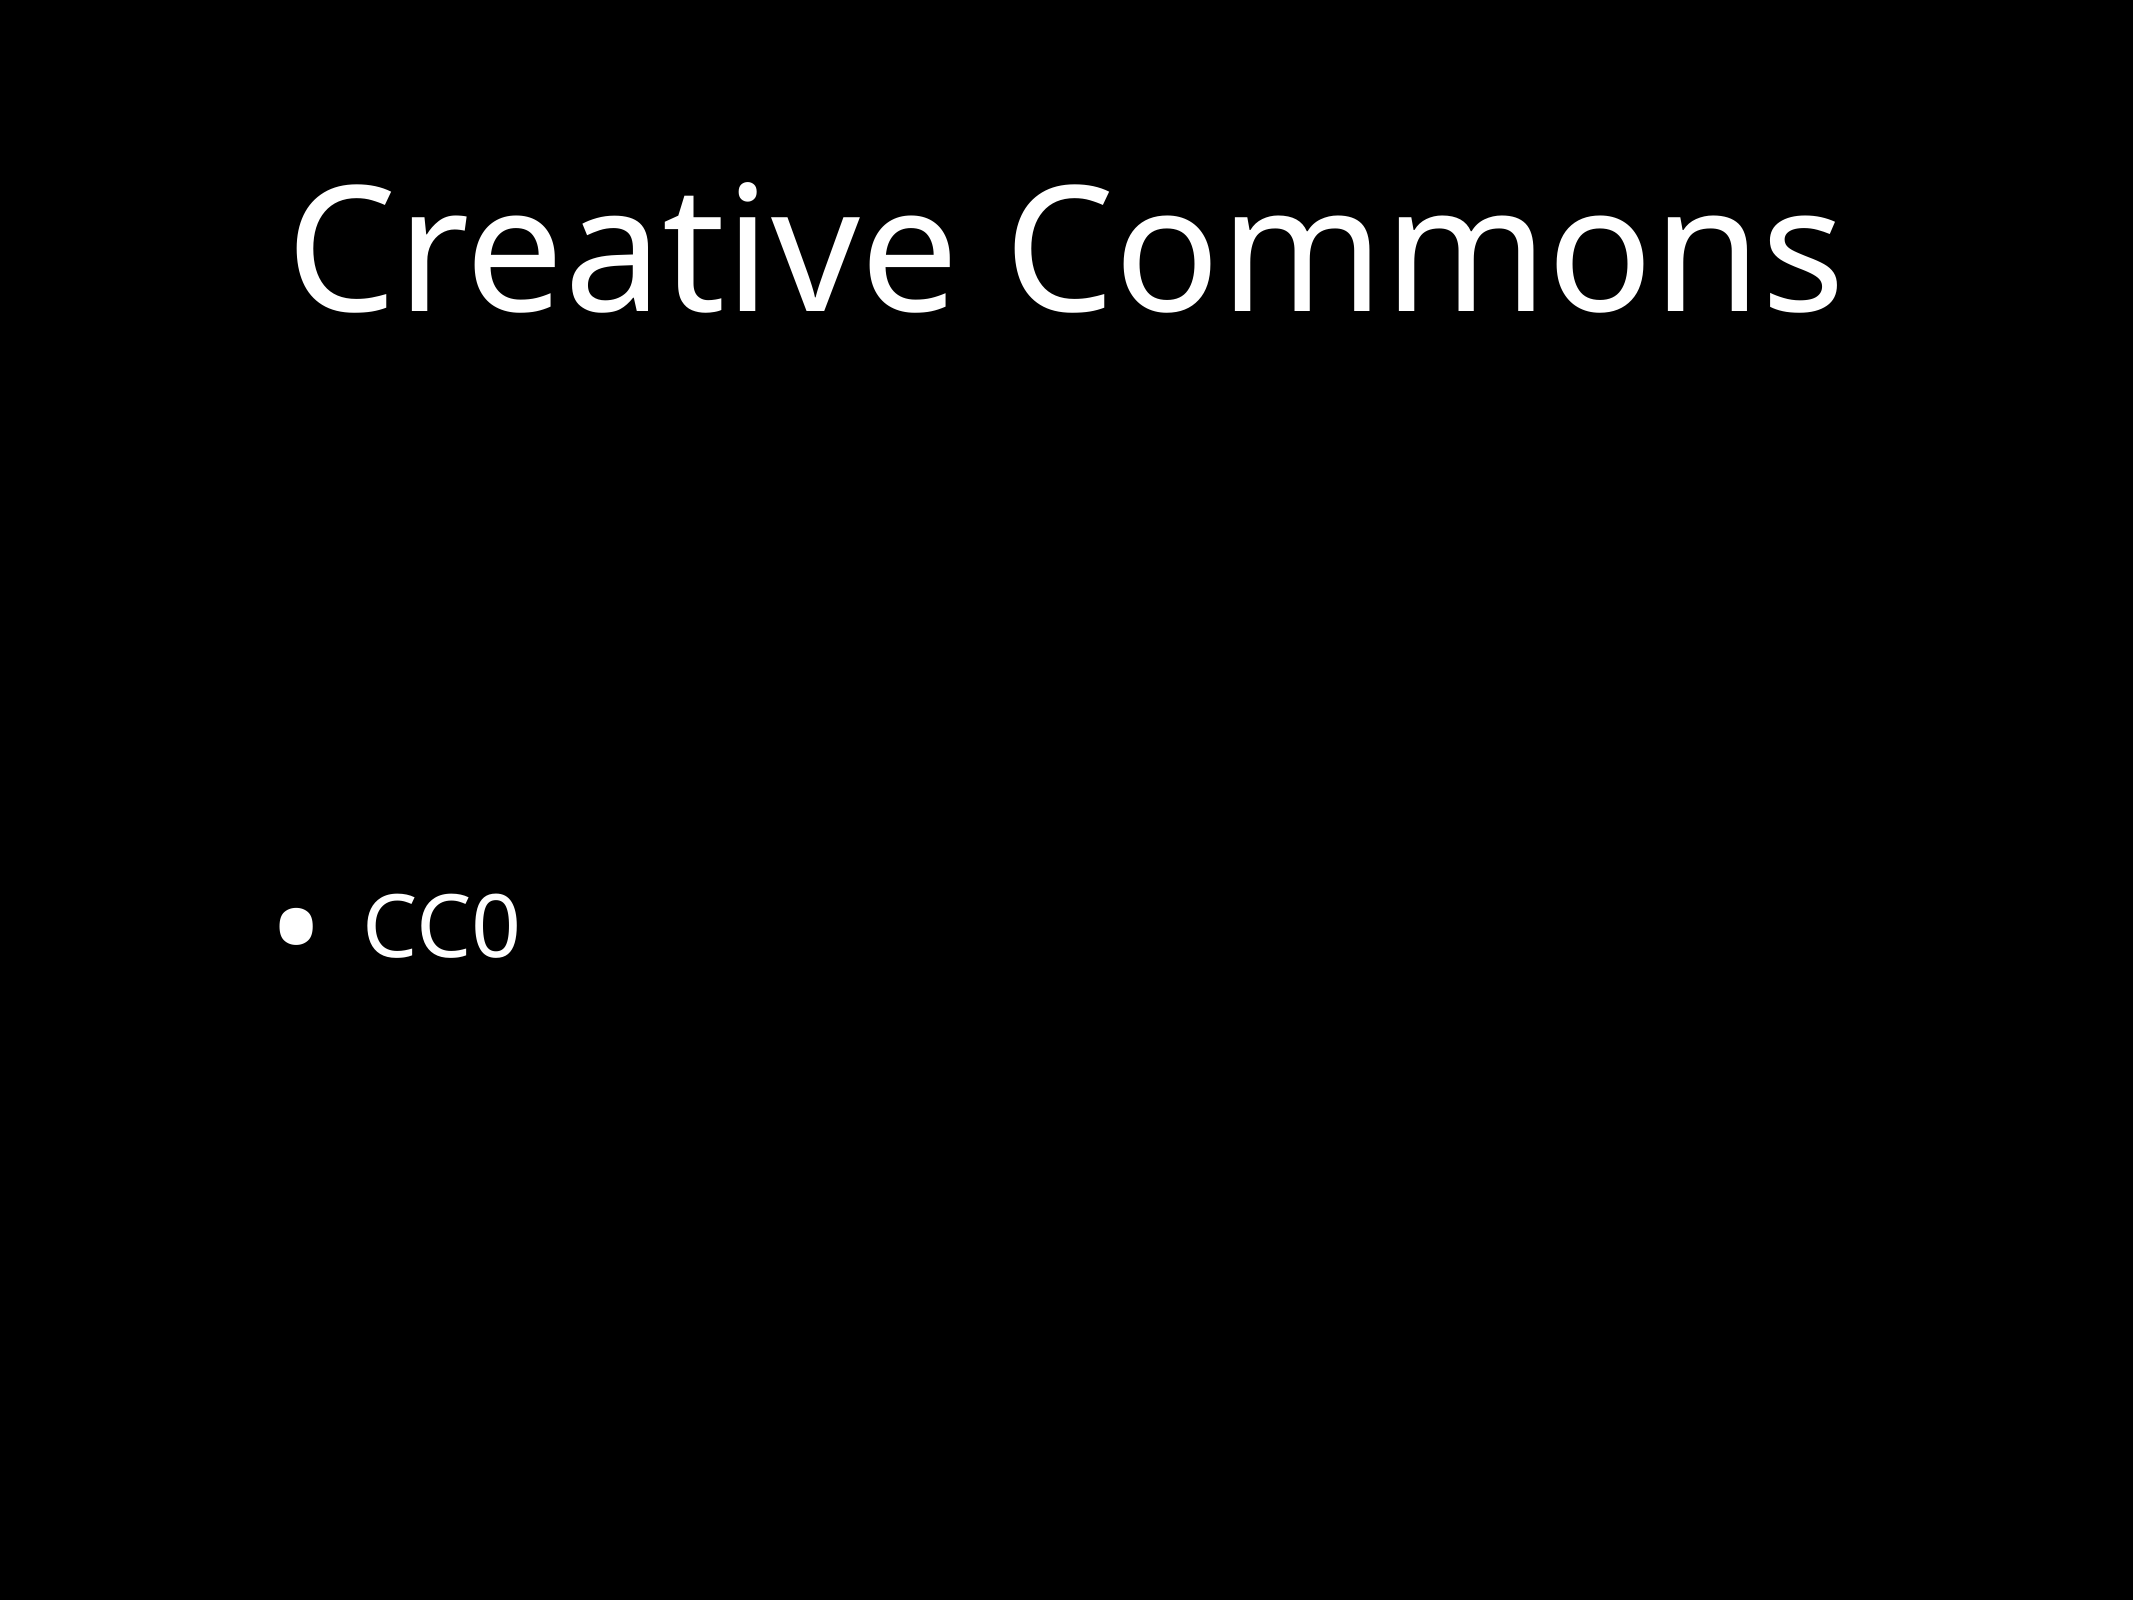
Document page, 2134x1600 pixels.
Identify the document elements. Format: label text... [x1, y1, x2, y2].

title Creative Commons [208, 41, 1925, 442]
list CC0 [208, 454, 1925, 1392]
